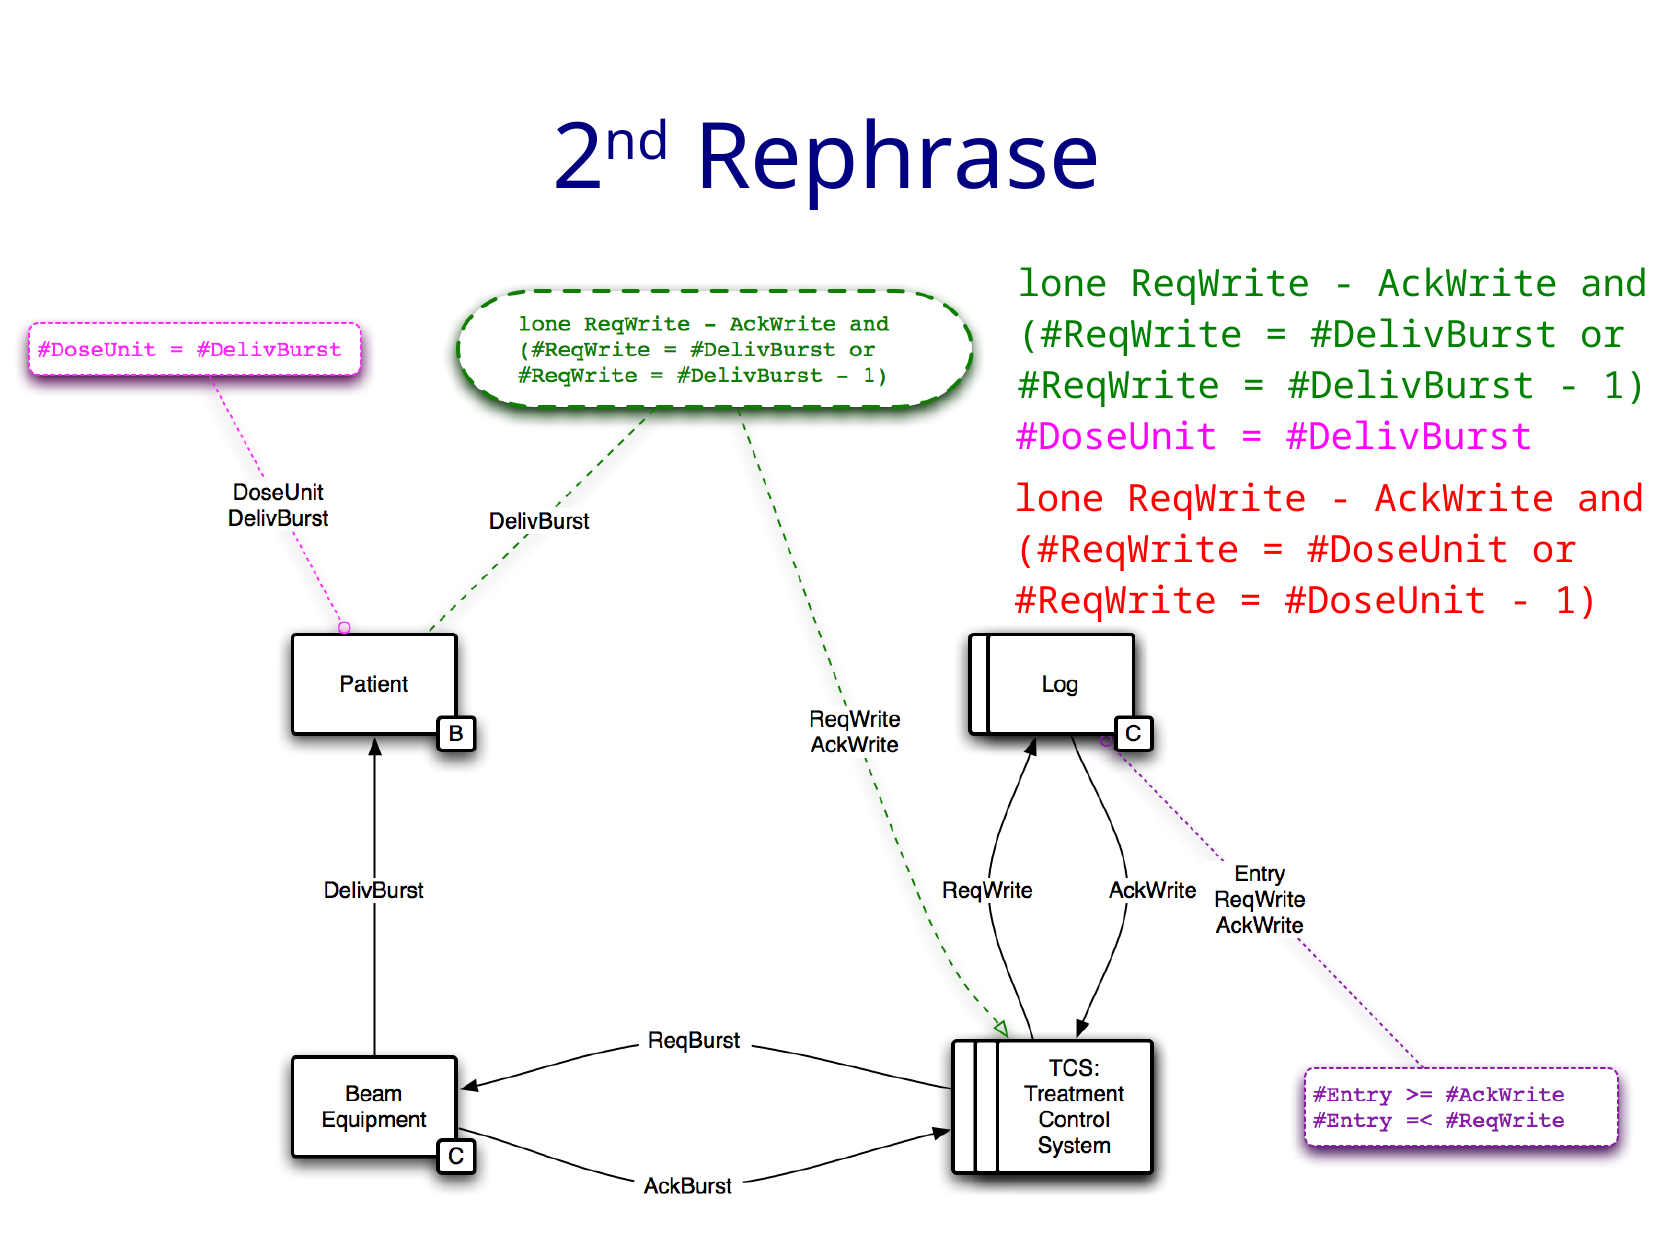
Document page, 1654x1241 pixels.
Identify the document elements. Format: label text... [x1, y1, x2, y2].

text_box #DoseUnit = #DelivBurst [1000, 402, 1563, 461]
text_box lone ReqWrite - AckWrite and (#ReqWrite = #DoseUnit or #ReqWrite = #DoseUnit - 1) [999, 463, 1654, 610]
title 2nd Rephrase [82, 49, 1571, 257]
text_box lone ReqWrite - AckWrite and (#ReqWrite = #DelivBurst or #ReqWrite = #DelivBurst - 1) [1002, 248, 1654, 395]
picture [0, 261, 1654, 1217]
